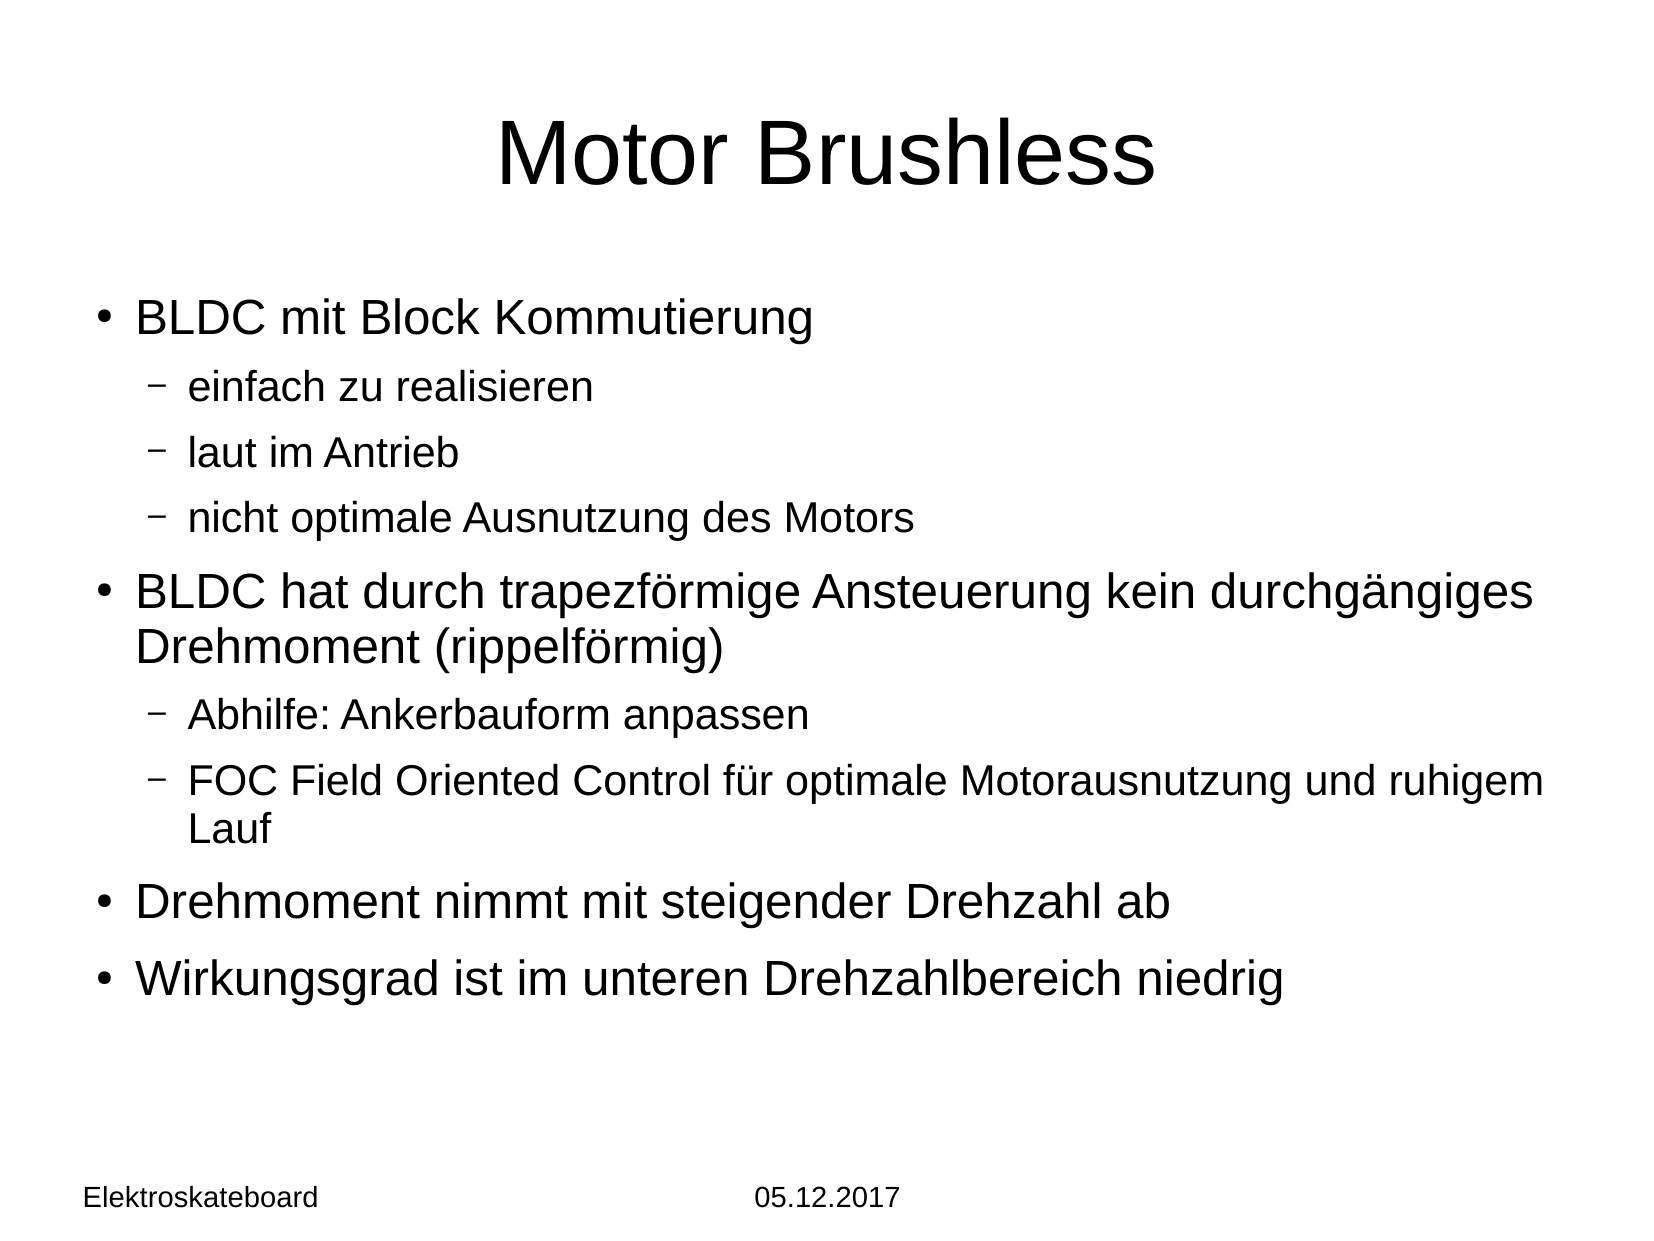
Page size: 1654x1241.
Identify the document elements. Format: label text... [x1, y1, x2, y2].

title Motor Brushless [82, 49, 1571, 257]
list BLDC mit Block Kommutierung einfach zu realisieren laut im Antrieb nicht optimale Ausnutzung des Motors BLDC hat durch trapezförmige Ansteuerung kein durchgängiges Drehmoment (rippelförmig) Abhilfe: Ankerbauform anpassen FOC Field Oriented Control für optimale Motorausnutzung und ruhigem Lauf Drehmoment nimmt mit steigender Drehzahl ab Wirkungsgrad ist im unteren Drehzahlbereich niedrig [82, 290, 1571, 1010]
